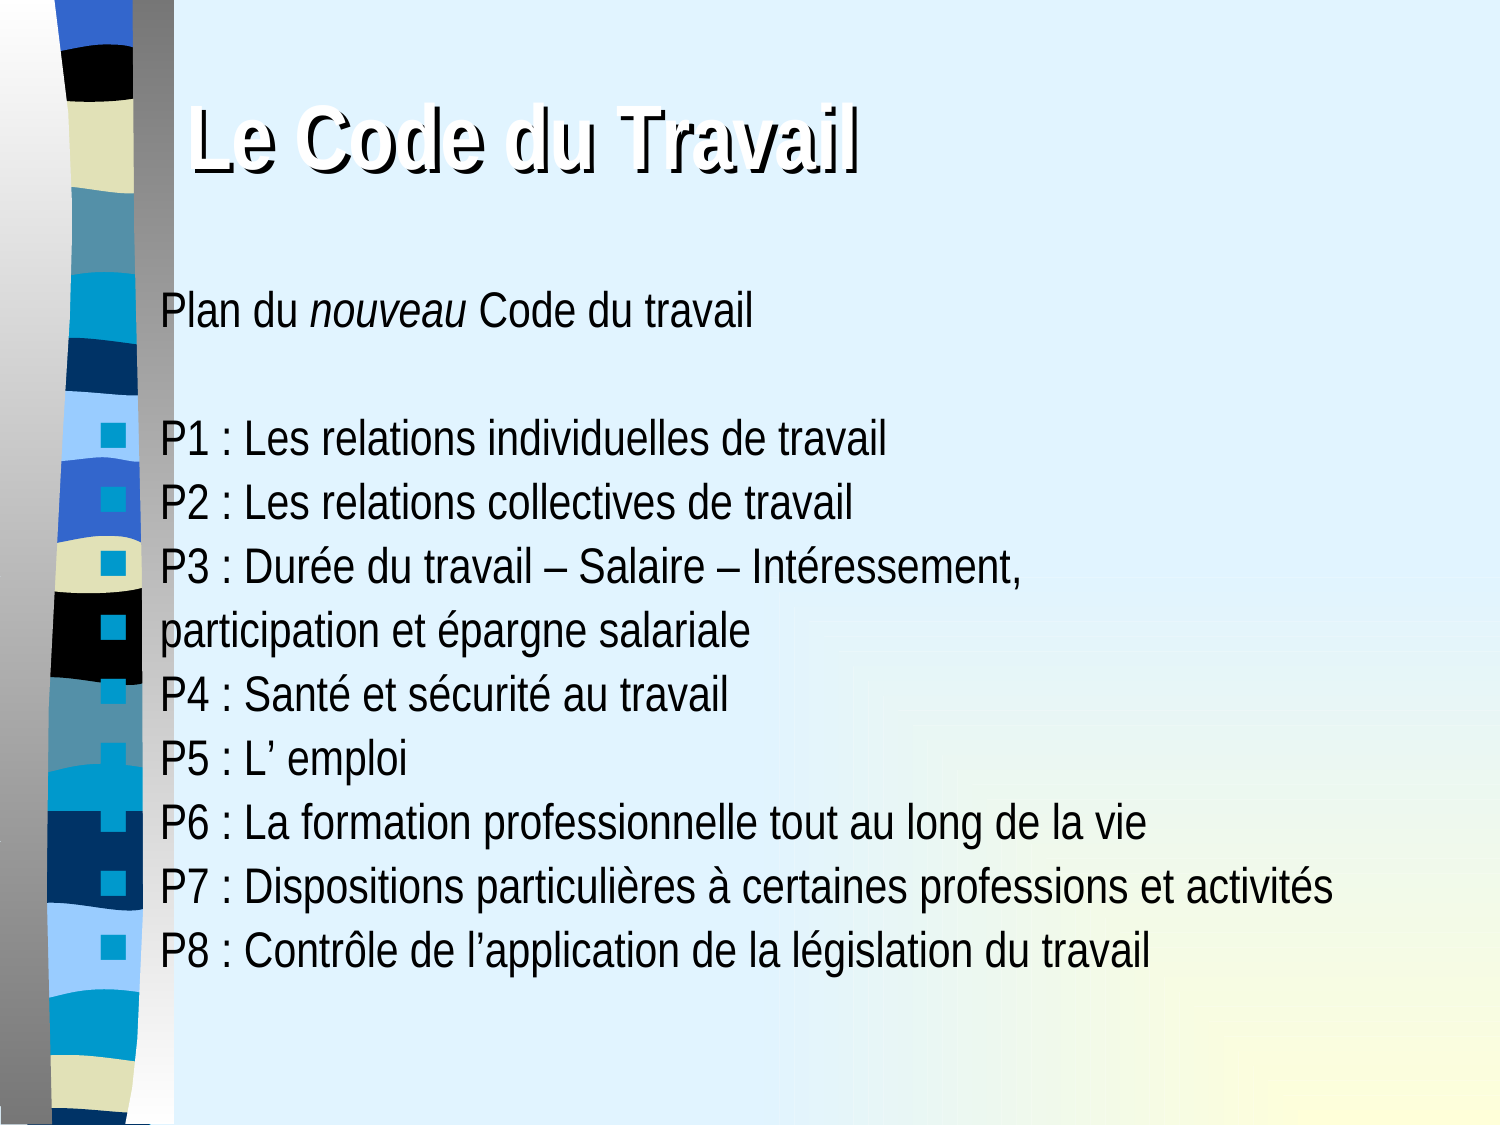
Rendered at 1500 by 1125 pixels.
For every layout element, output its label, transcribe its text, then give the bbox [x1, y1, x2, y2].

title Le Code du Travail [150, 42, 1500, 231]
list Plan du nouveau Code du travail P1 : Les relations individuelles de travail P2 : Les relations collectives de travail P3 : Durée du travail – Salaire – Intéressement, participation et épargne salariale P4 : Santé et sécurité au travail P5 : L’ emploi P6 : La formation professionnelle tout au long de la vie P7 : Dispositions particulières à certaines professions et activités P8 : Contrôle de l’application de la législation du travail [88, 278, 1439, 1022]
